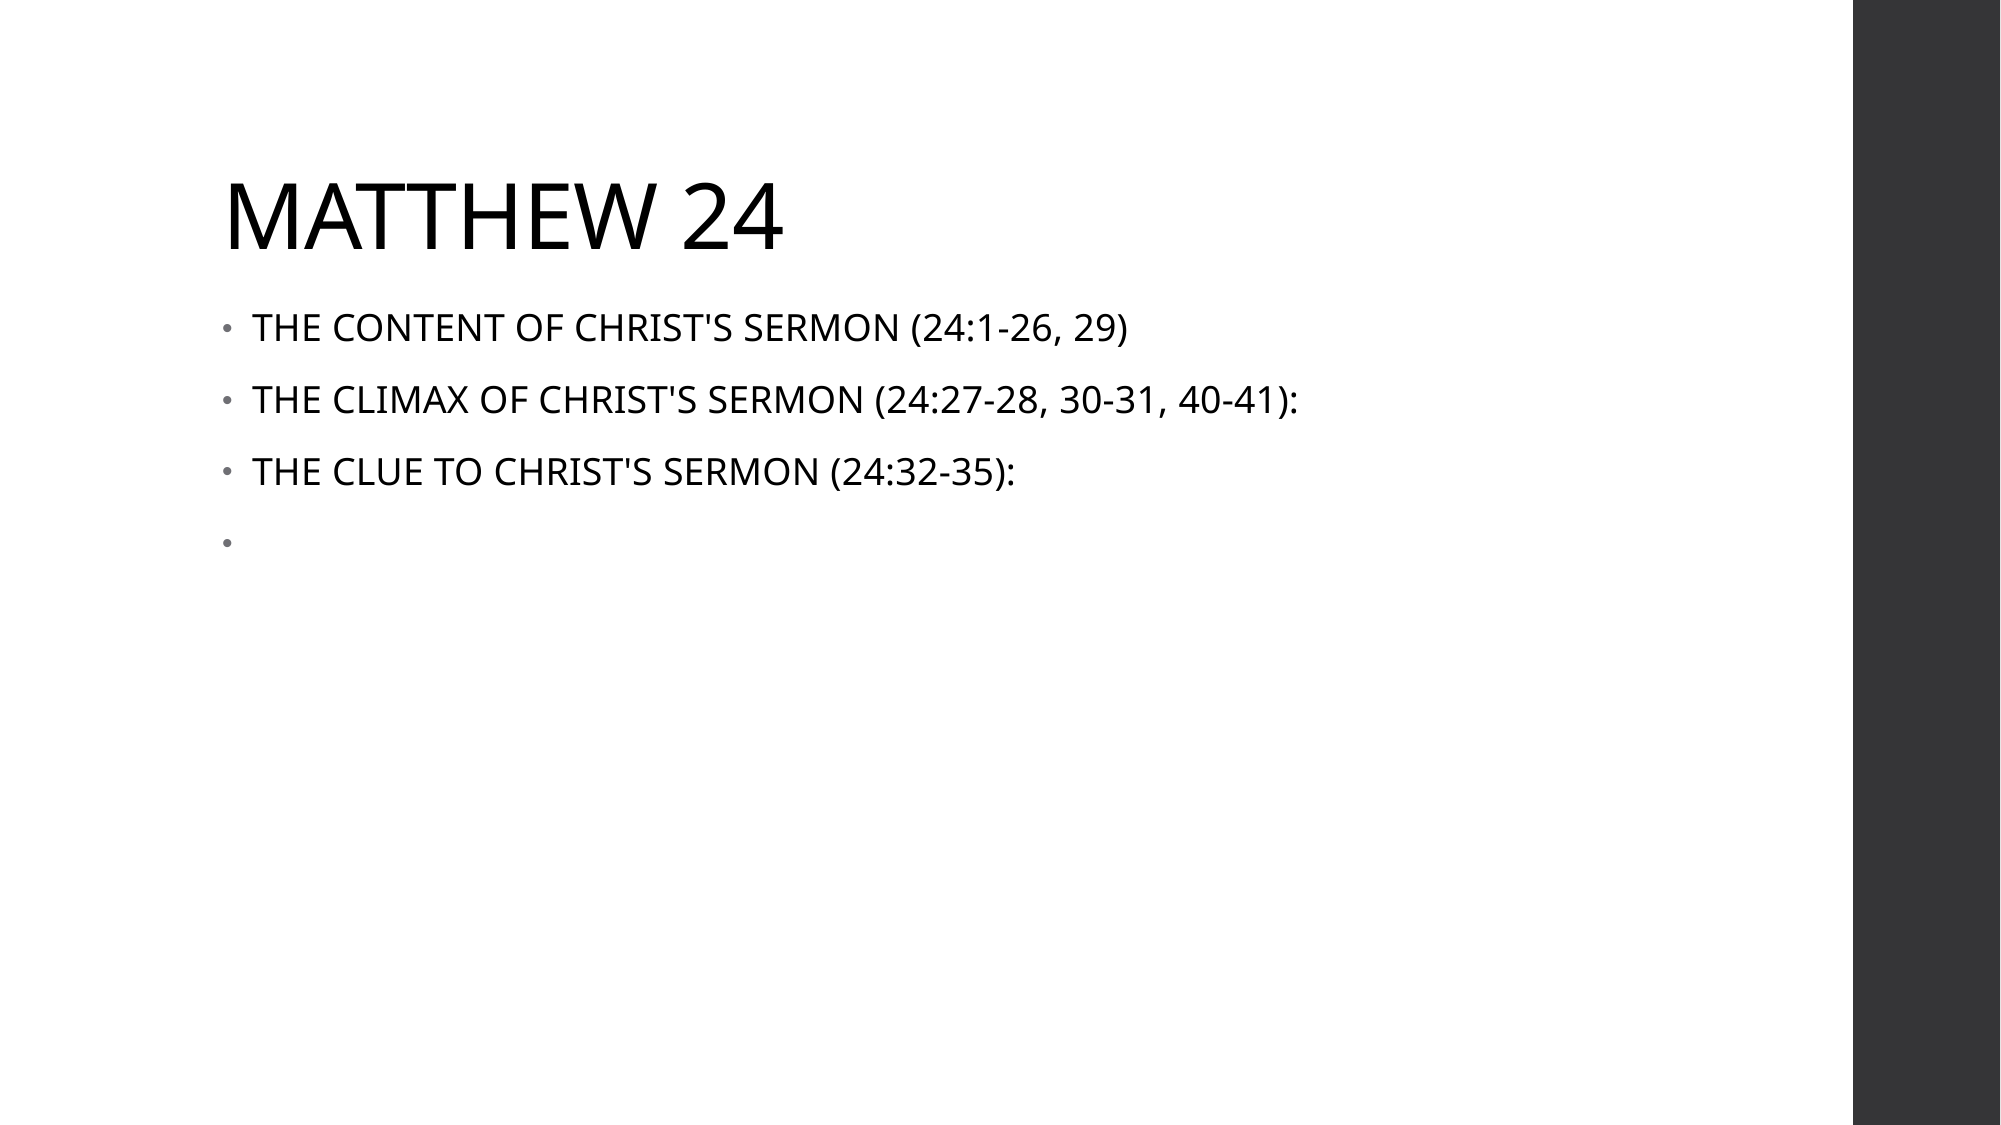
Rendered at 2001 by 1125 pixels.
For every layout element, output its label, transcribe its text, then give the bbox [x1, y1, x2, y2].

title MATTHEW 24 [206, 60, 1797, 278]
list THE CONTENT OF CHRIST'S SERMON (24:1-26, 29) THE CLIMAX OF CHRIST'S SERMON (24:27-28, 30-31, 40-41): THE CLUE TO CHRIST'S SERMON (24:32-35): [206, 299, 1617, 1014]
